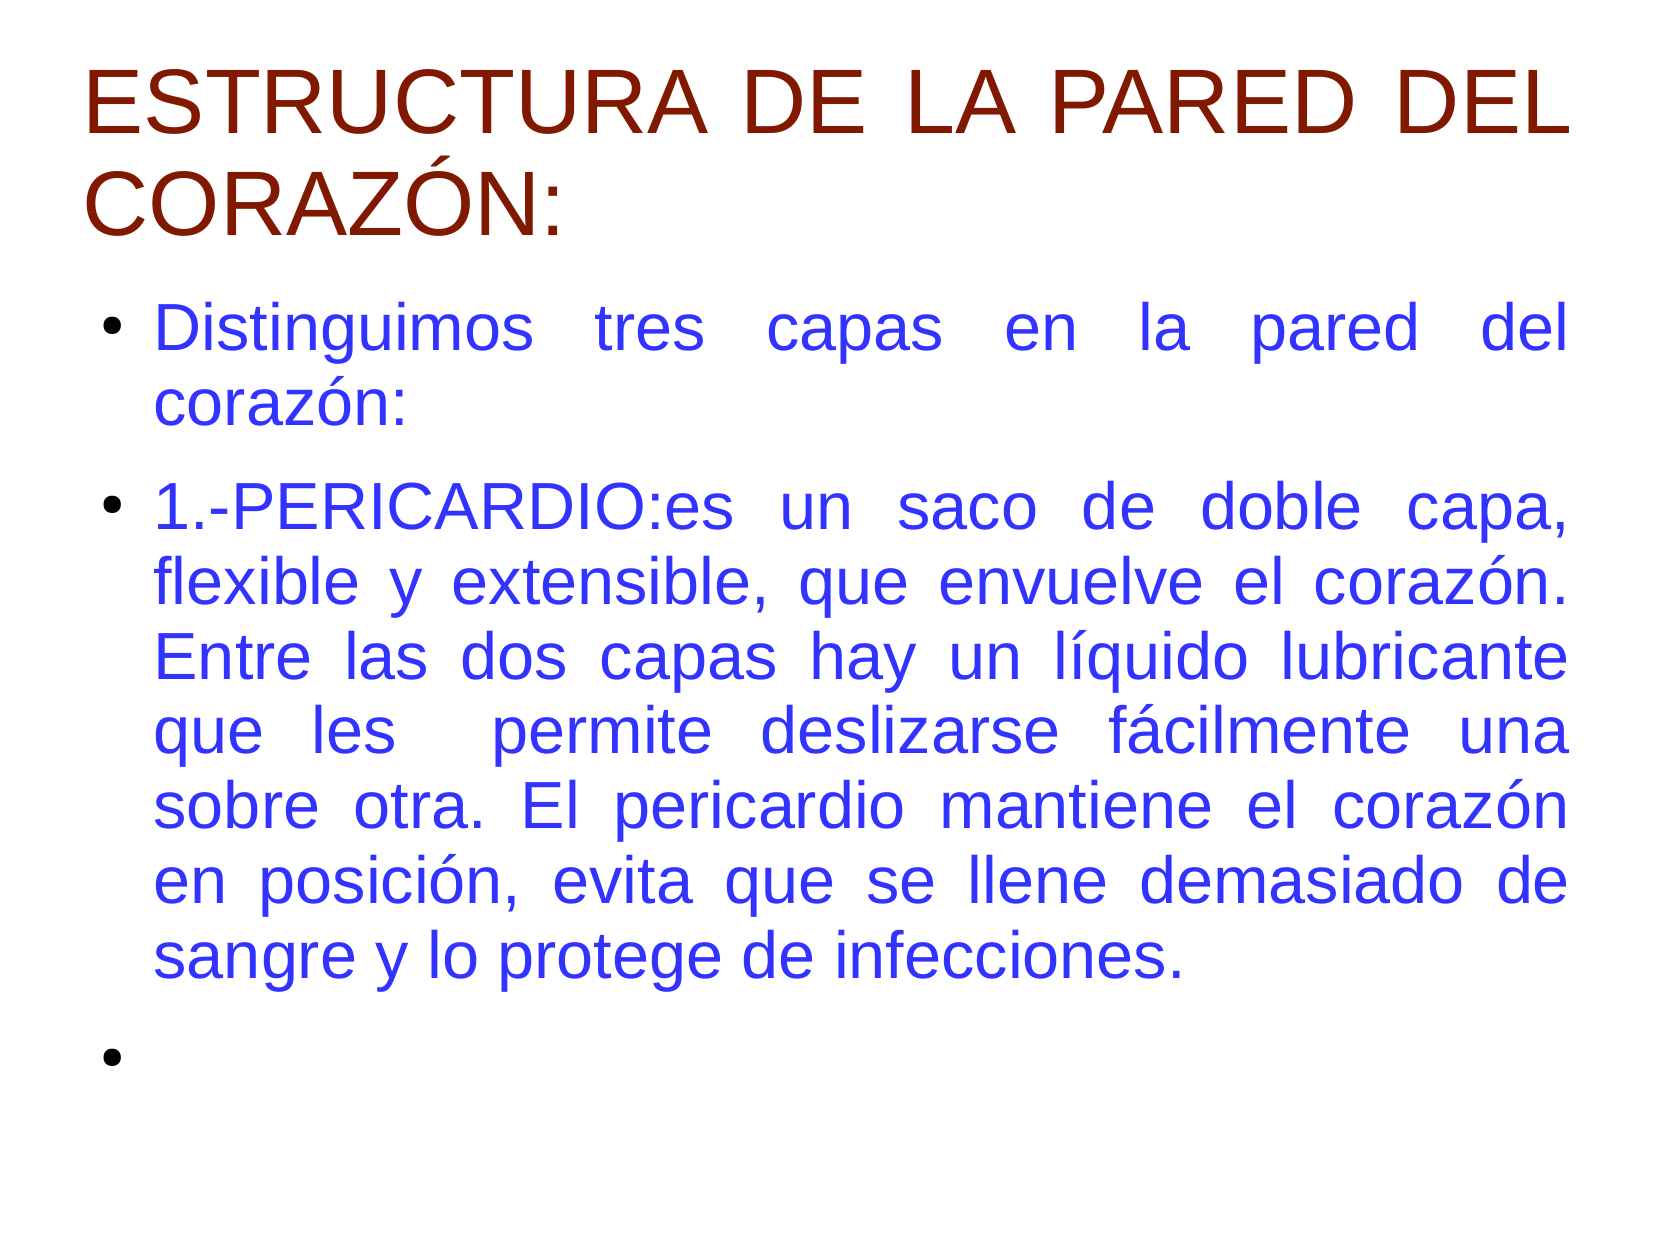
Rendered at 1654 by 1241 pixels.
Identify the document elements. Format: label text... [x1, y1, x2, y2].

list Distinguimos tres capas en la pared del corazón: 1.-PERICARDIO:es un saco de doble capa, flexible y extensible, que envuelve el corazón. Entre las dos capas hay un líquido lubricante que les permite deslizarse fácilmente una sobre otra. El pericardio mantiene el corazón en posición, evita que se llene demasiado de sangre y lo protege de infecciones. [82, 290, 1571, 1010]
title ESTRUCTURA DE LA PARED DEL CORAZÓN: [82, 49, 1571, 257]
